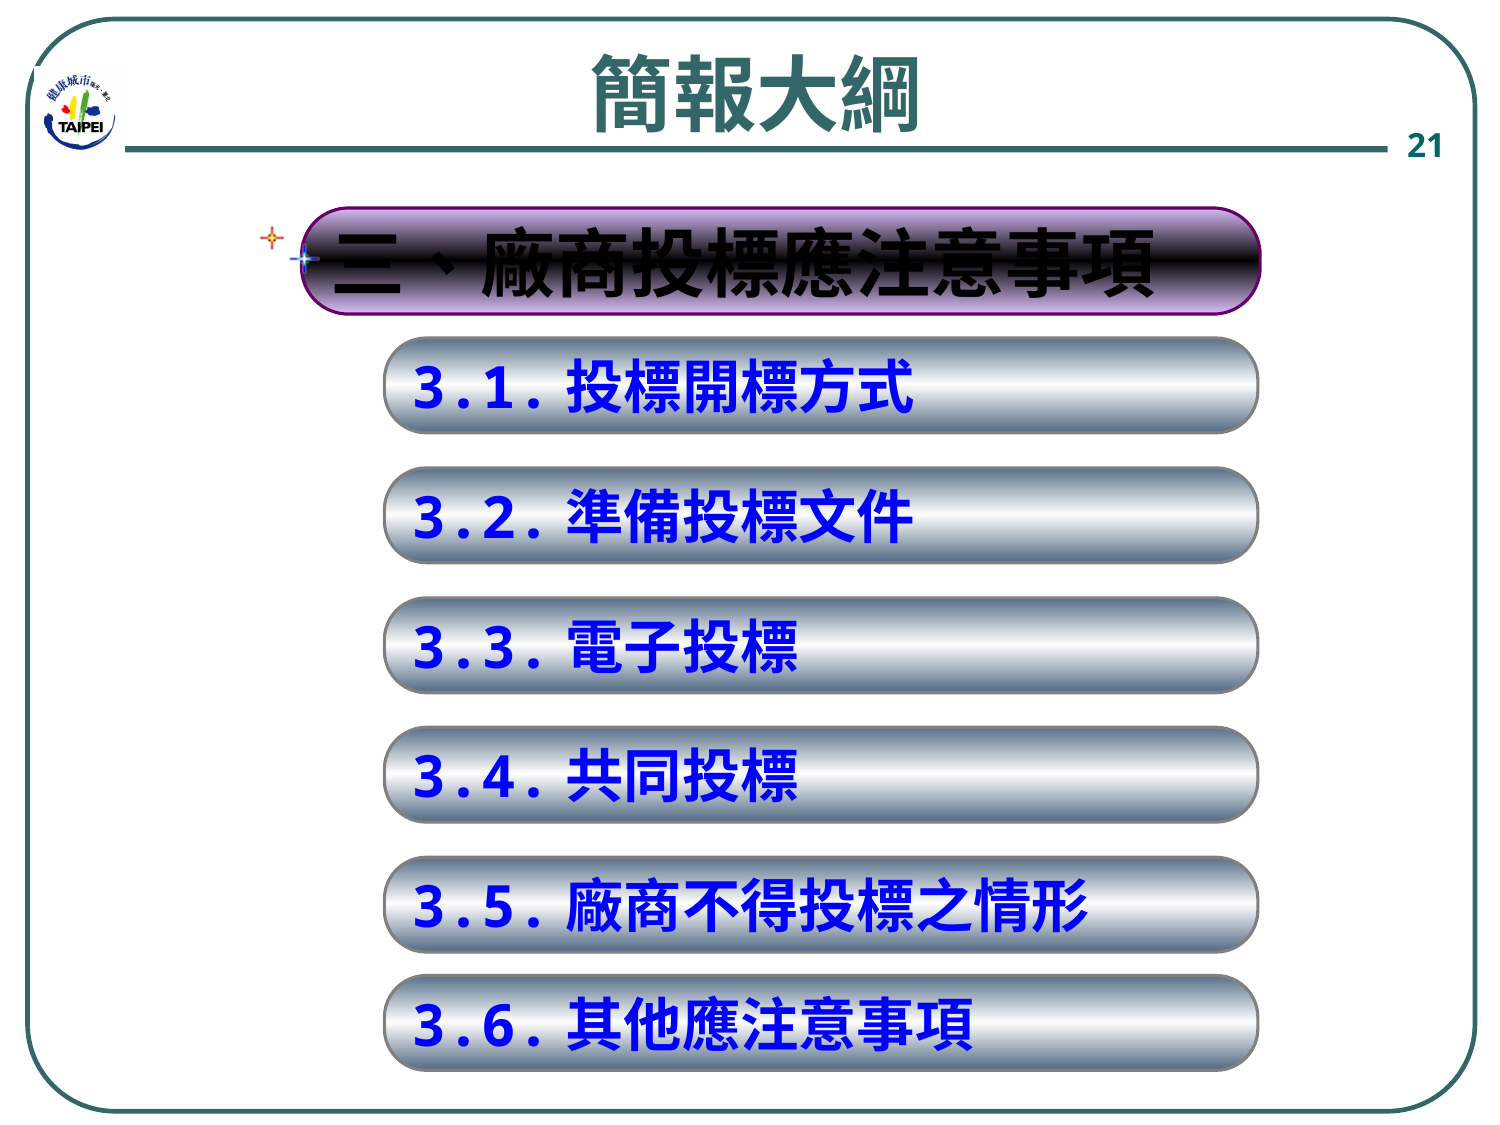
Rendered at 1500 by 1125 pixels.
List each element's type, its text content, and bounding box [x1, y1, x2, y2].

text_box 3.3.電子投標 [384, 597, 1258, 693]
title 簡報大綱 [125, 31, 1388, 150]
text_box 3.5.廠商不得投標之情形 [384, 857, 1258, 953]
picture [242, 219, 328, 303]
text_box 3.1.投標開標方式 [384, 337, 1258, 433]
text_box 3.4.共同投標 [384, 727, 1258, 823]
text_box 三、廠商投標應注意事項 [318, 207, 1261, 315]
text_box 3.6.其他應注意事項 [384, 975, 1258, 1071]
text_box 3.2.準備投標文件 [384, 467, 1258, 563]
